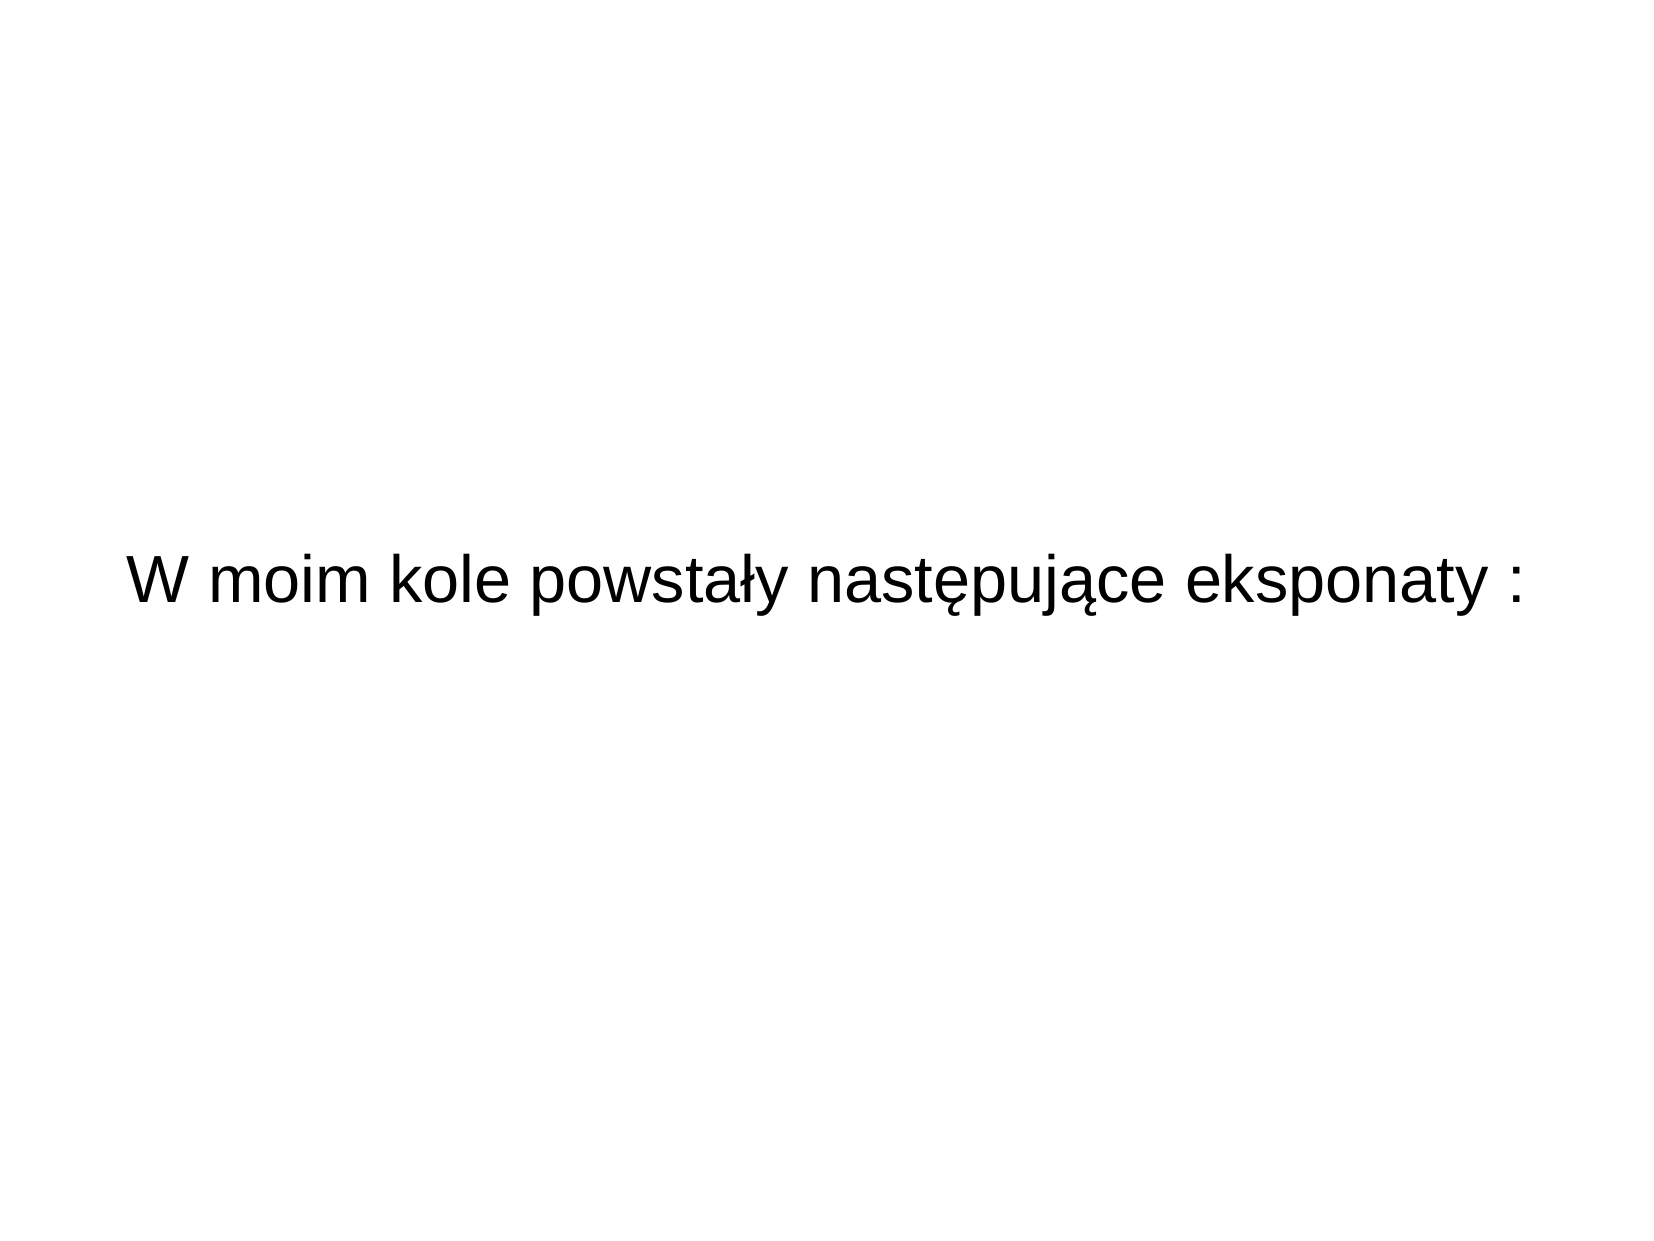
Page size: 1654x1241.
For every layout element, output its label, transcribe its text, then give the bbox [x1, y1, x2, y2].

subtitle W moim kole powstały następujące eksponaty : [82, 49, 1571, 1109]
